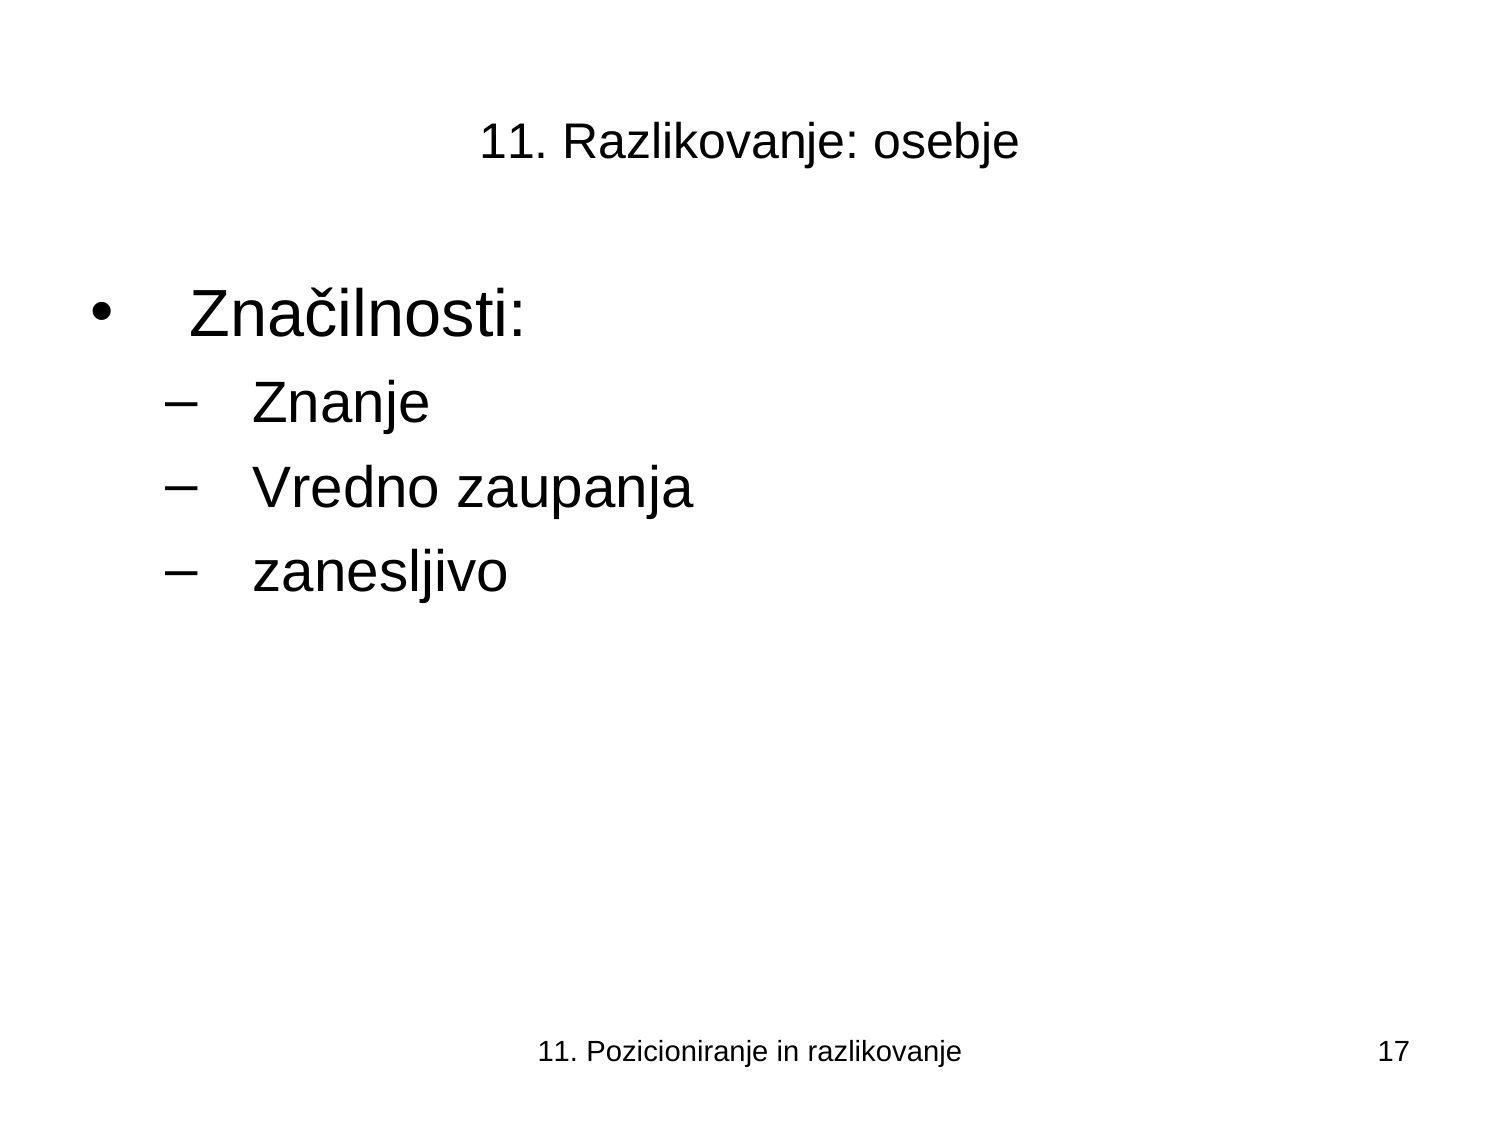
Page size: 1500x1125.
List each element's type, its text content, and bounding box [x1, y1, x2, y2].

list Značilnosti: Znanje Vredno zaupanja zanesljivo [75, 262, 1426, 1006]
text_box 11. Pozicioniranje in razlikovanje [512, 1024, 988, 1103]
text_box <number> [1074, 1024, 1426, 1103]
title 11. Razlikovanje: osebje [75, 45, 1426, 233]
